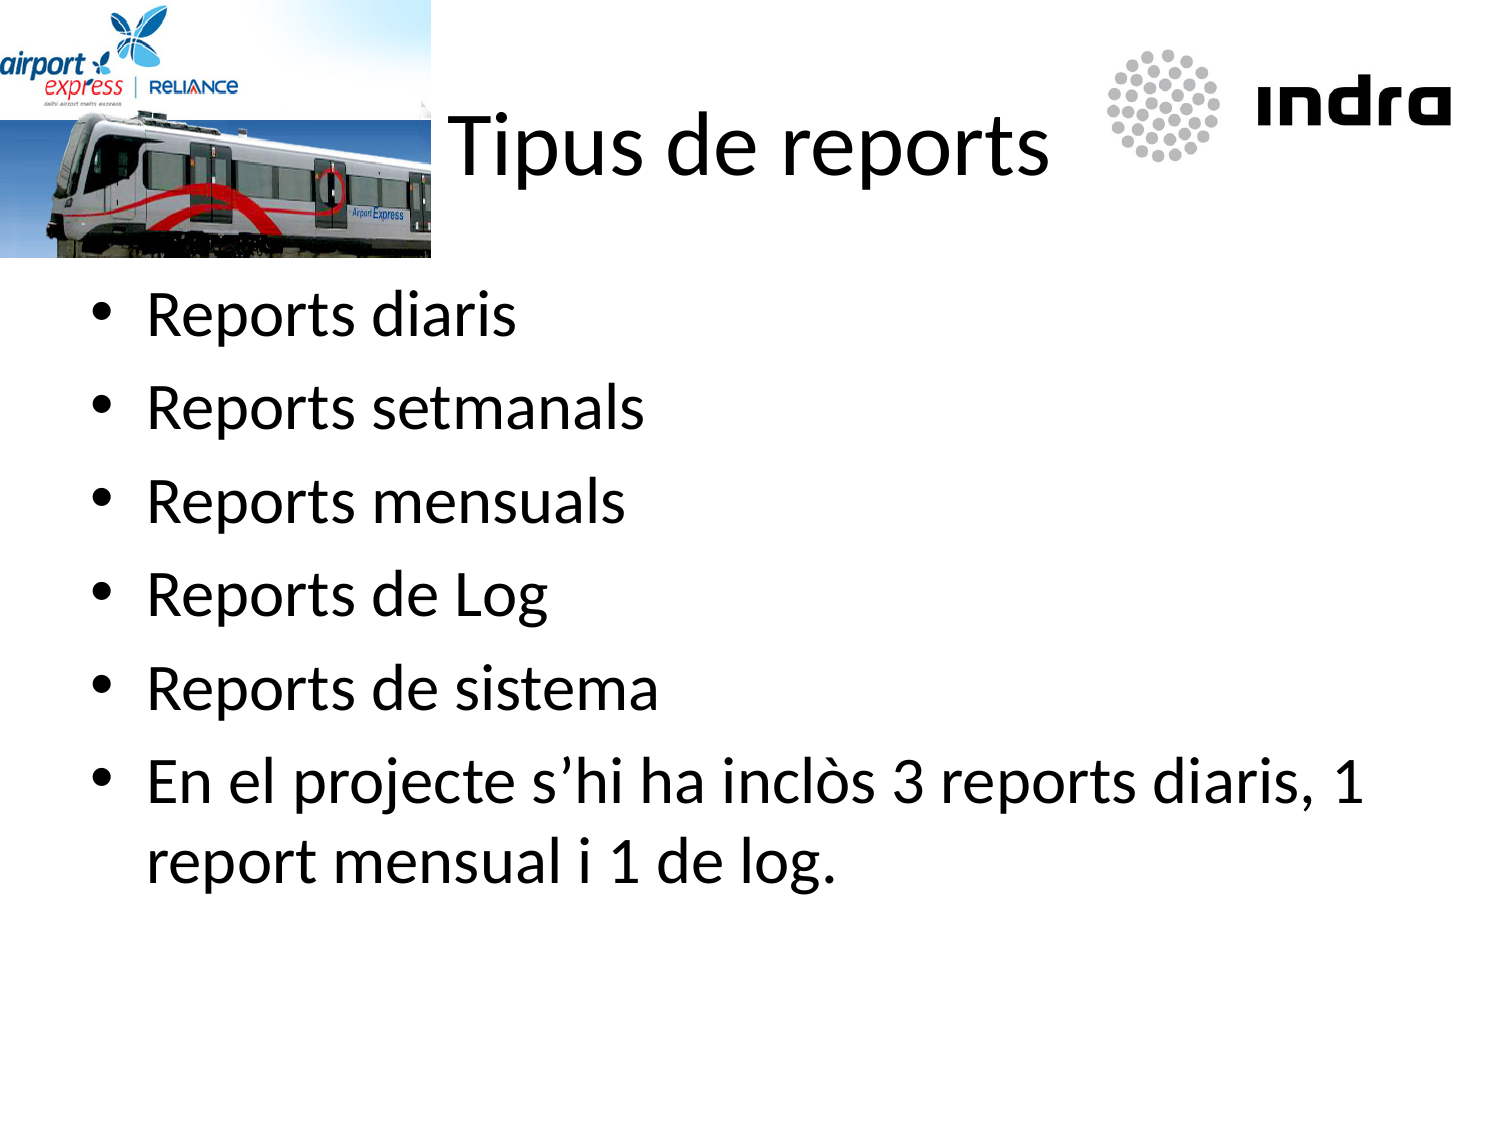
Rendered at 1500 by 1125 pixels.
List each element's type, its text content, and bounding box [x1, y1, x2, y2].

list Reports diaris Reports setmanals Reports mensuals Reports de Log Reports de sistema En el projecte s’hi ha inclòs 3 reports diaris, 1 report mensual i 1 de log. [75, 262, 1425, 1005]
picture [1057, 0, 1500, 212]
title Tipus de reports [75, 45, 1425, 233]
picture [0, 0, 431, 258]
